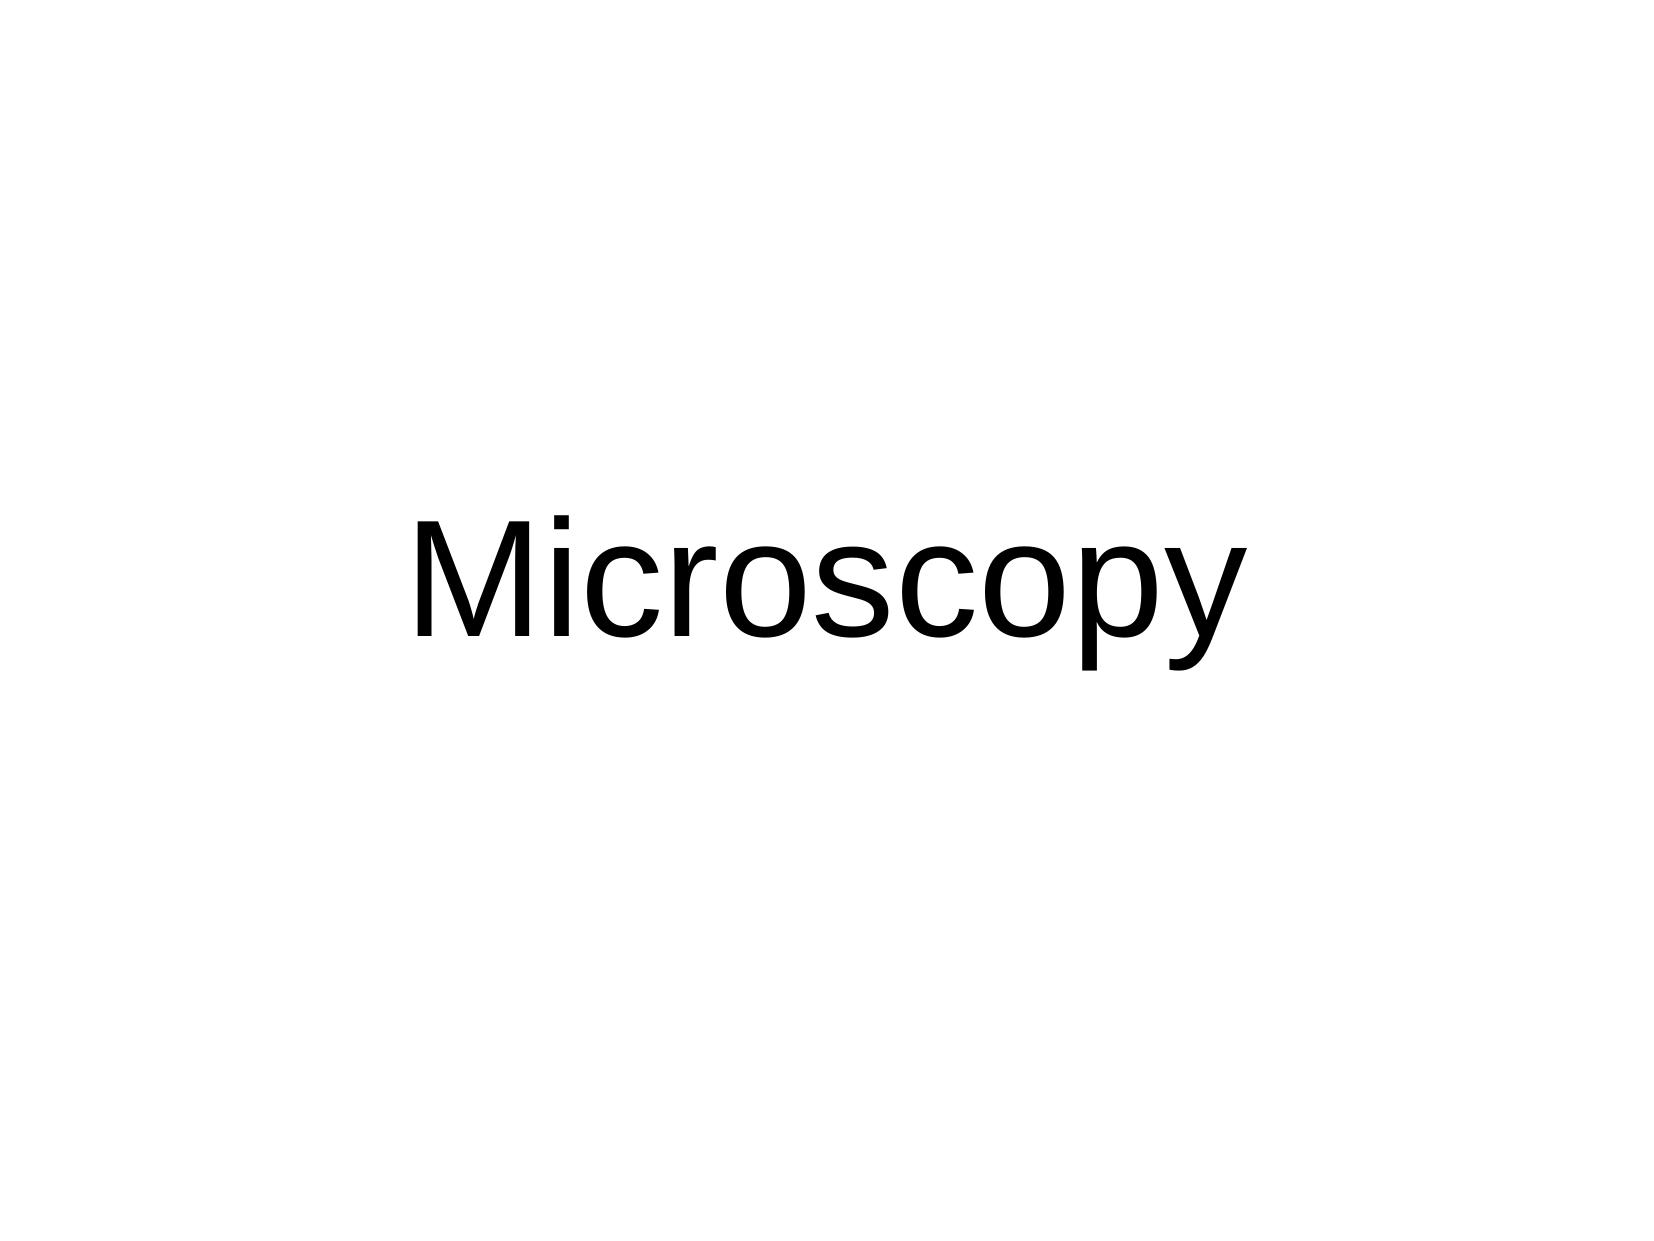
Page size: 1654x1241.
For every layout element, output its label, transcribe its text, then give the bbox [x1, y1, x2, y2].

subtitle Microscopy [82, 56, 1571, 1102]
